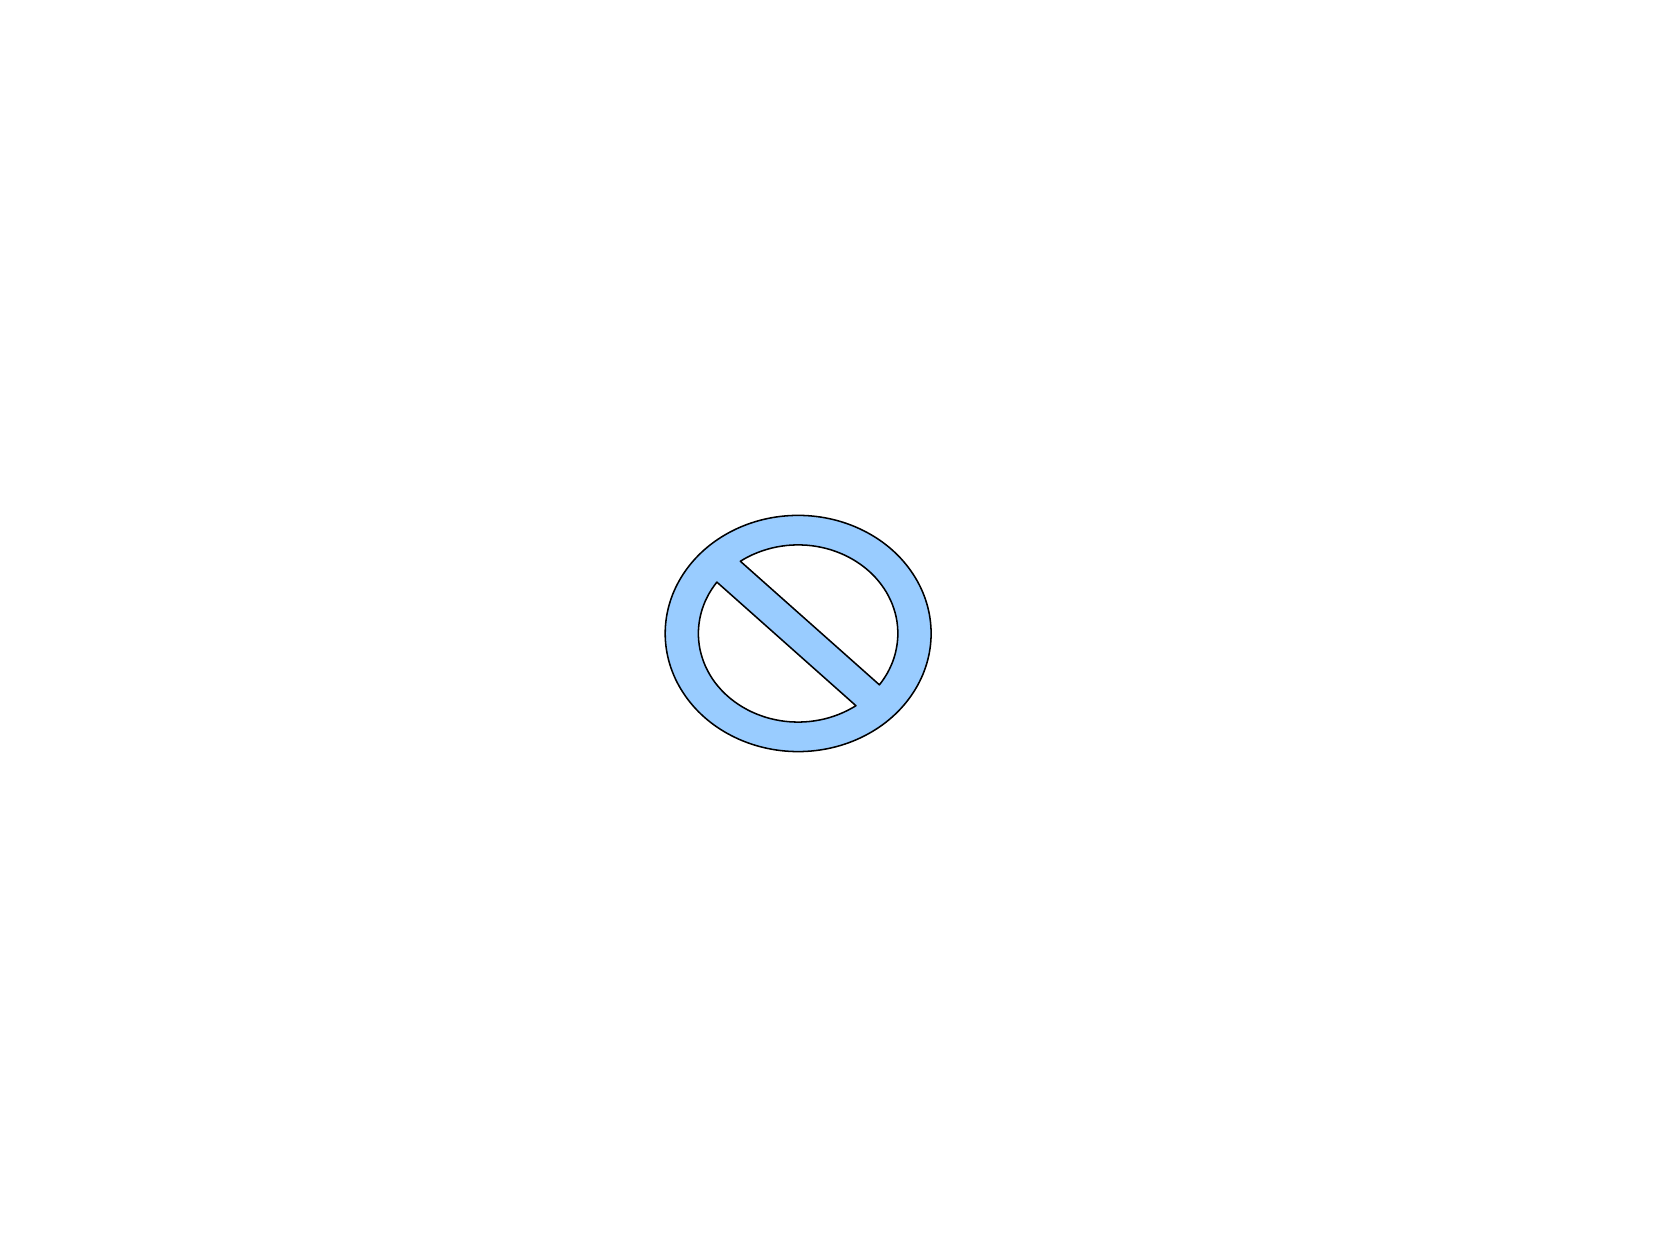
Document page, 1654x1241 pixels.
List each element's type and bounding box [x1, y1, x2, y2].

text_box [665, 515, 932, 752]
